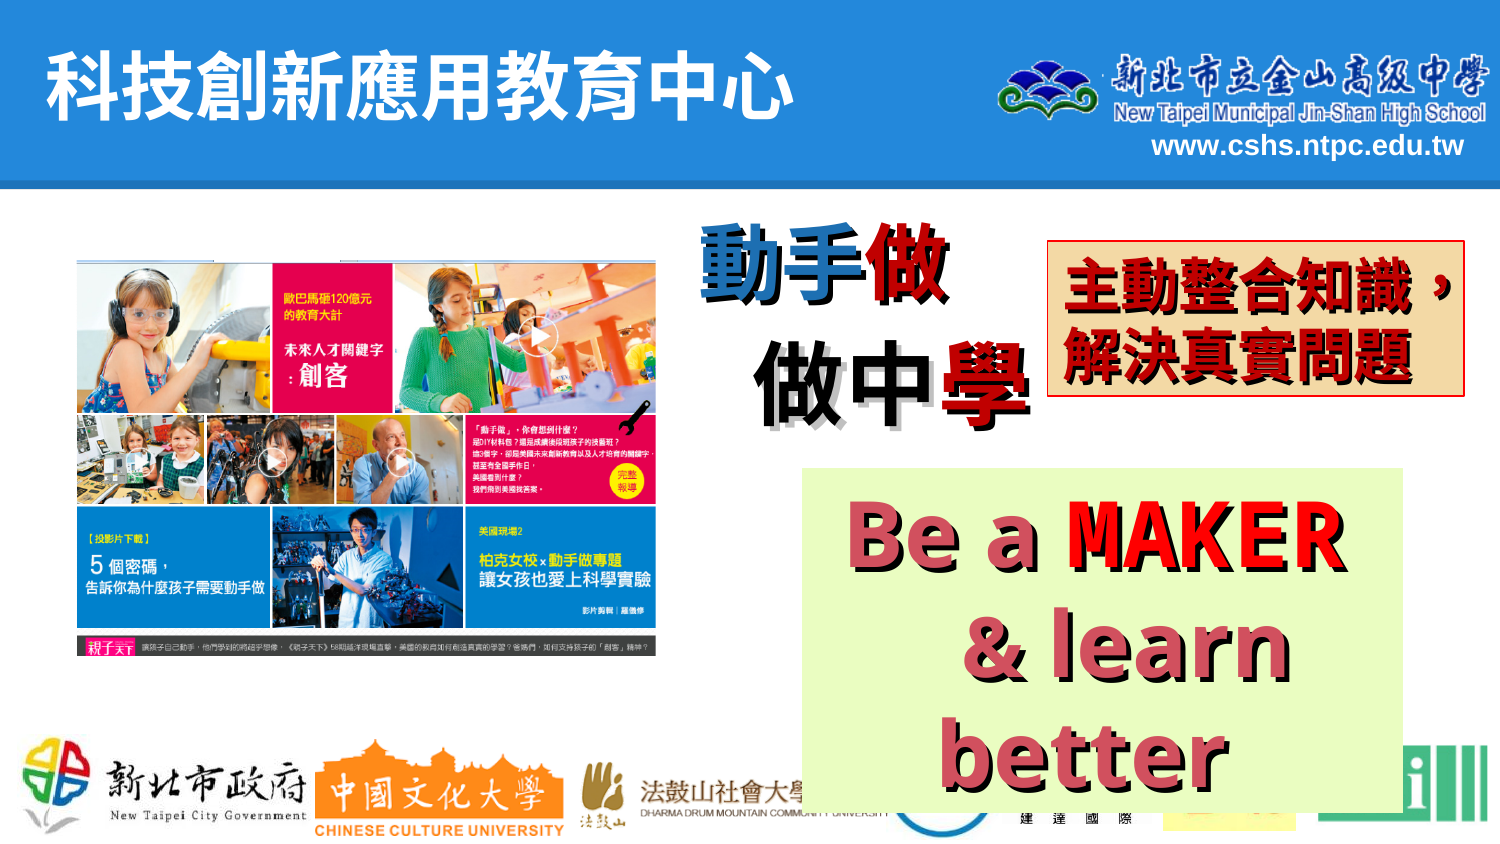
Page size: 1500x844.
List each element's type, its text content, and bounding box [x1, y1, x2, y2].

text_box www.cshs.ntpc.edu.tw [1122, 131, 1495, 151]
title 科技創新應用教育中心 [30, 24, 928, 140]
picture [1002, 813, 1152, 824]
picture [1312, 738, 1495, 828]
picture [17, 734, 313, 836]
picture [1163, 813, 1296, 832]
text_box 動手做 [632, 202, 1014, 317]
picture [934, 50, 1495, 131]
picture [315, 739, 999, 840]
picture [76, 260, 656, 656]
text_box 主動整合知識， 解決真實問題 [1047, 241, 1464, 396]
text_box 做中學 [738, 319, 1046, 444]
text_box Be a MAKER & learn better [802, 468, 1403, 813]
